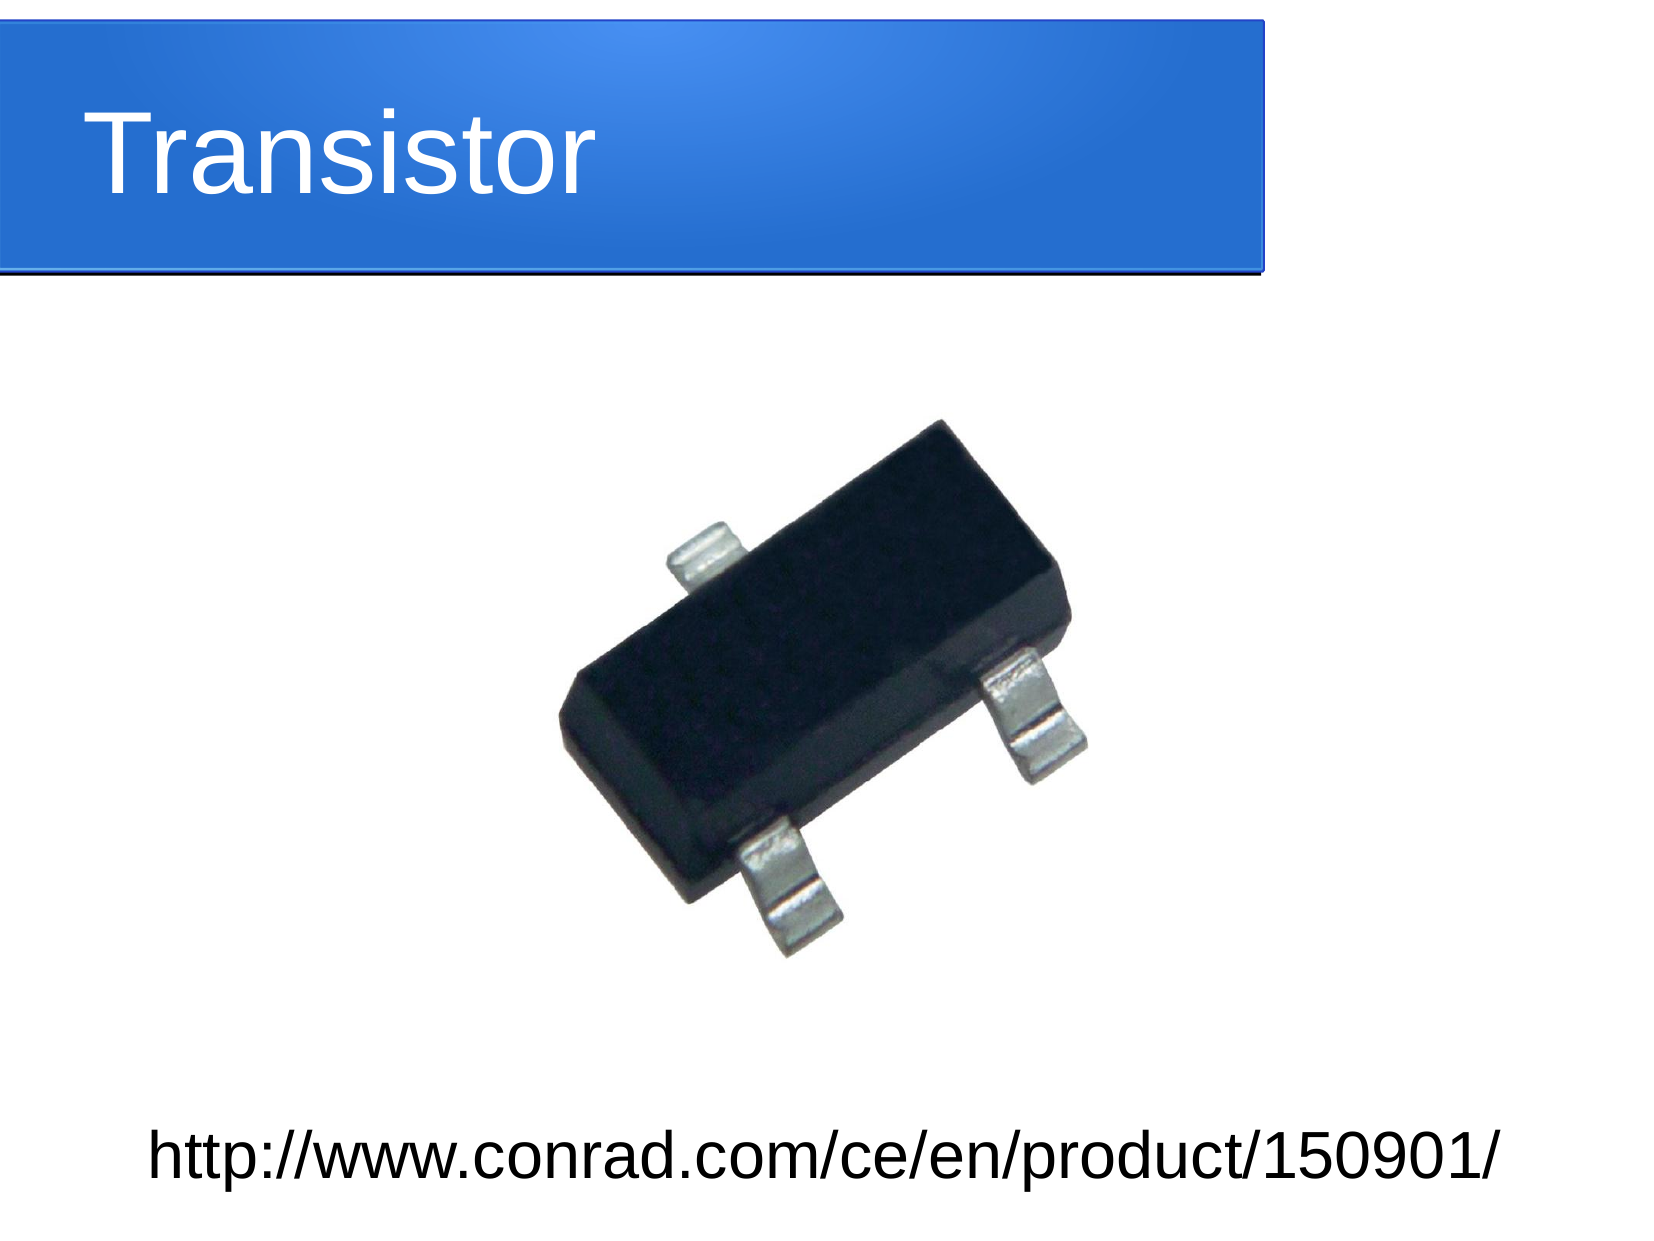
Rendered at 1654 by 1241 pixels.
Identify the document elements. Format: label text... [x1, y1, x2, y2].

subtitle http://www.conrad.com/ce/en/product/150901/ [30, 1095, 1621, 1216]
picture [435, 282, 1206, 1096]
title Transistor [82, 49, 1250, 257]
